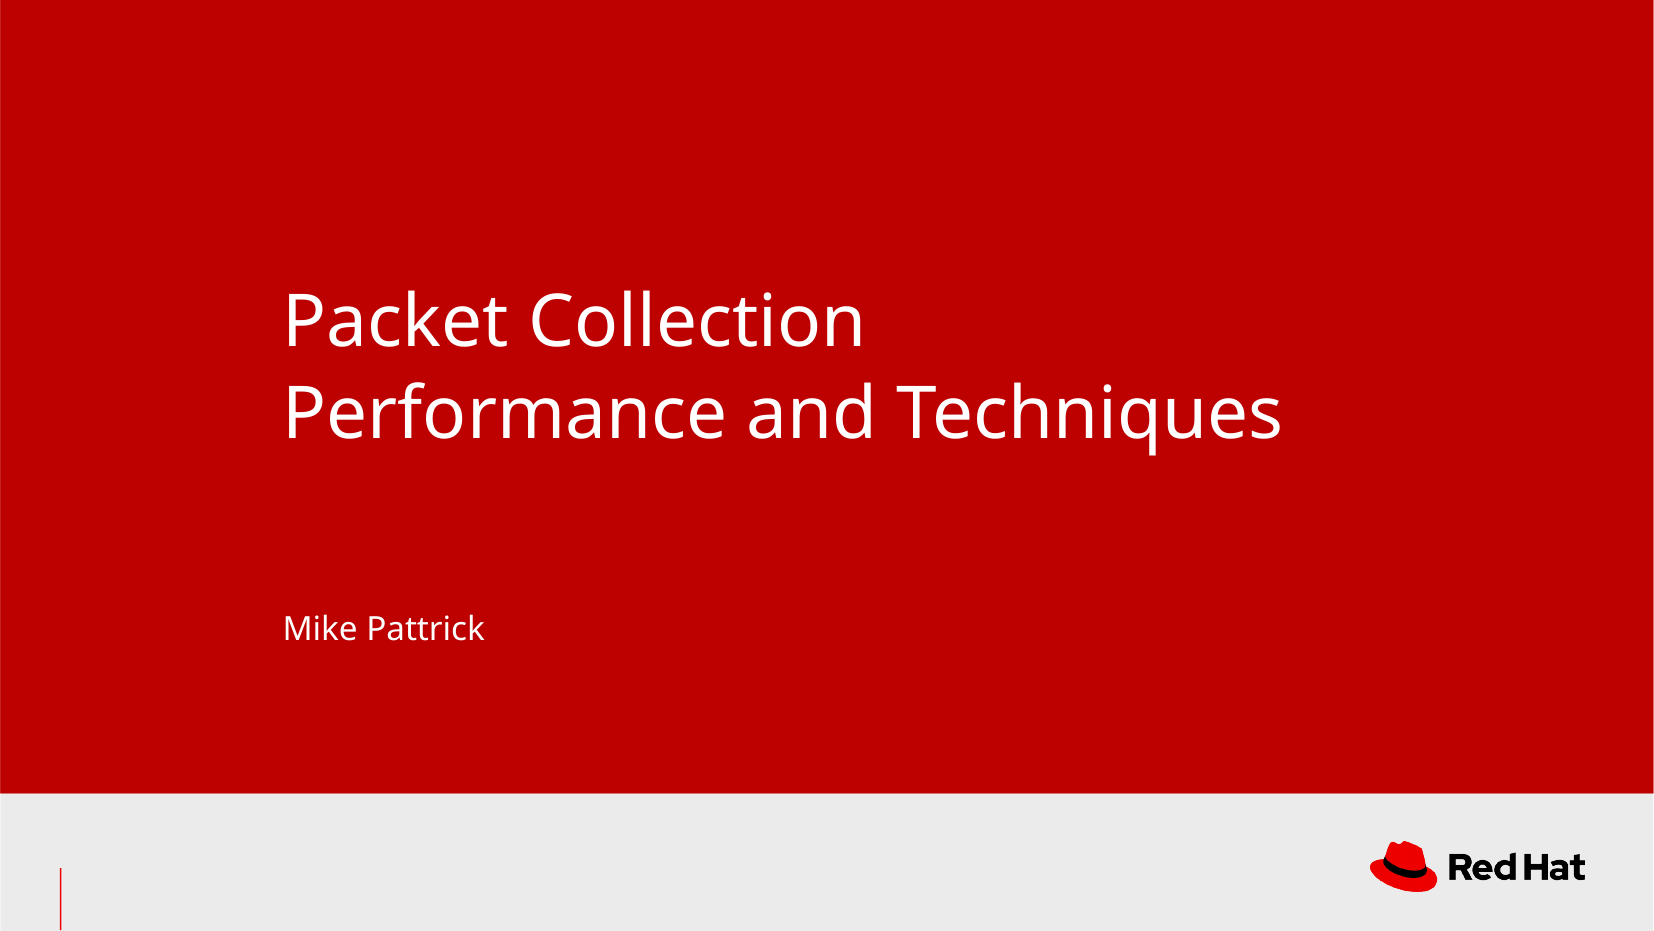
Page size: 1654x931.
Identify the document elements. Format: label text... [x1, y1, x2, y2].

subtitle Mike Pattrick [282, 593, 560, 717]
picture [0, 0, 1654, 931]
title Packet Collection Performance and Techniques [282, 236, 1305, 454]
